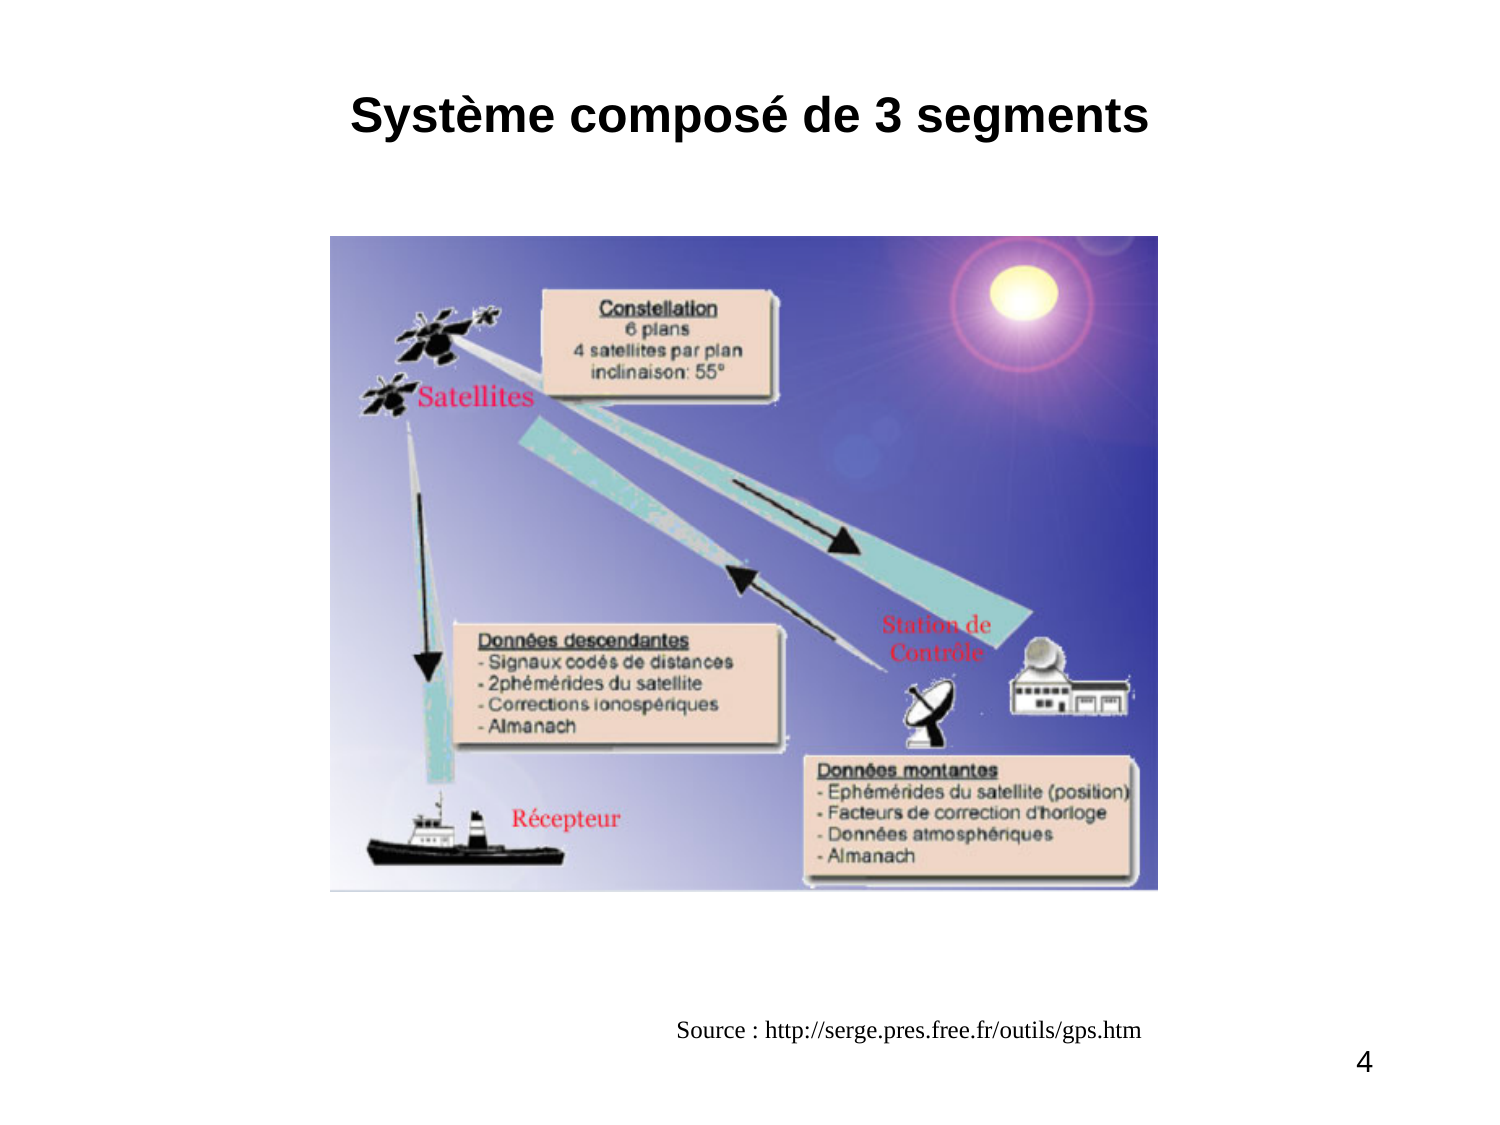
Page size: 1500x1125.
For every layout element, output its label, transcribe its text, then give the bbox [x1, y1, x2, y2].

text_box <numéro> [1341, 1036, 1500, 1111]
title Système composé de 3 segments [112, 68, 1388, 157]
text_box Source : http://serge.pres.free.fr/outils/gps.htm [661, 1006, 1158, 1052]
picture [330, 236, 1158, 892]
